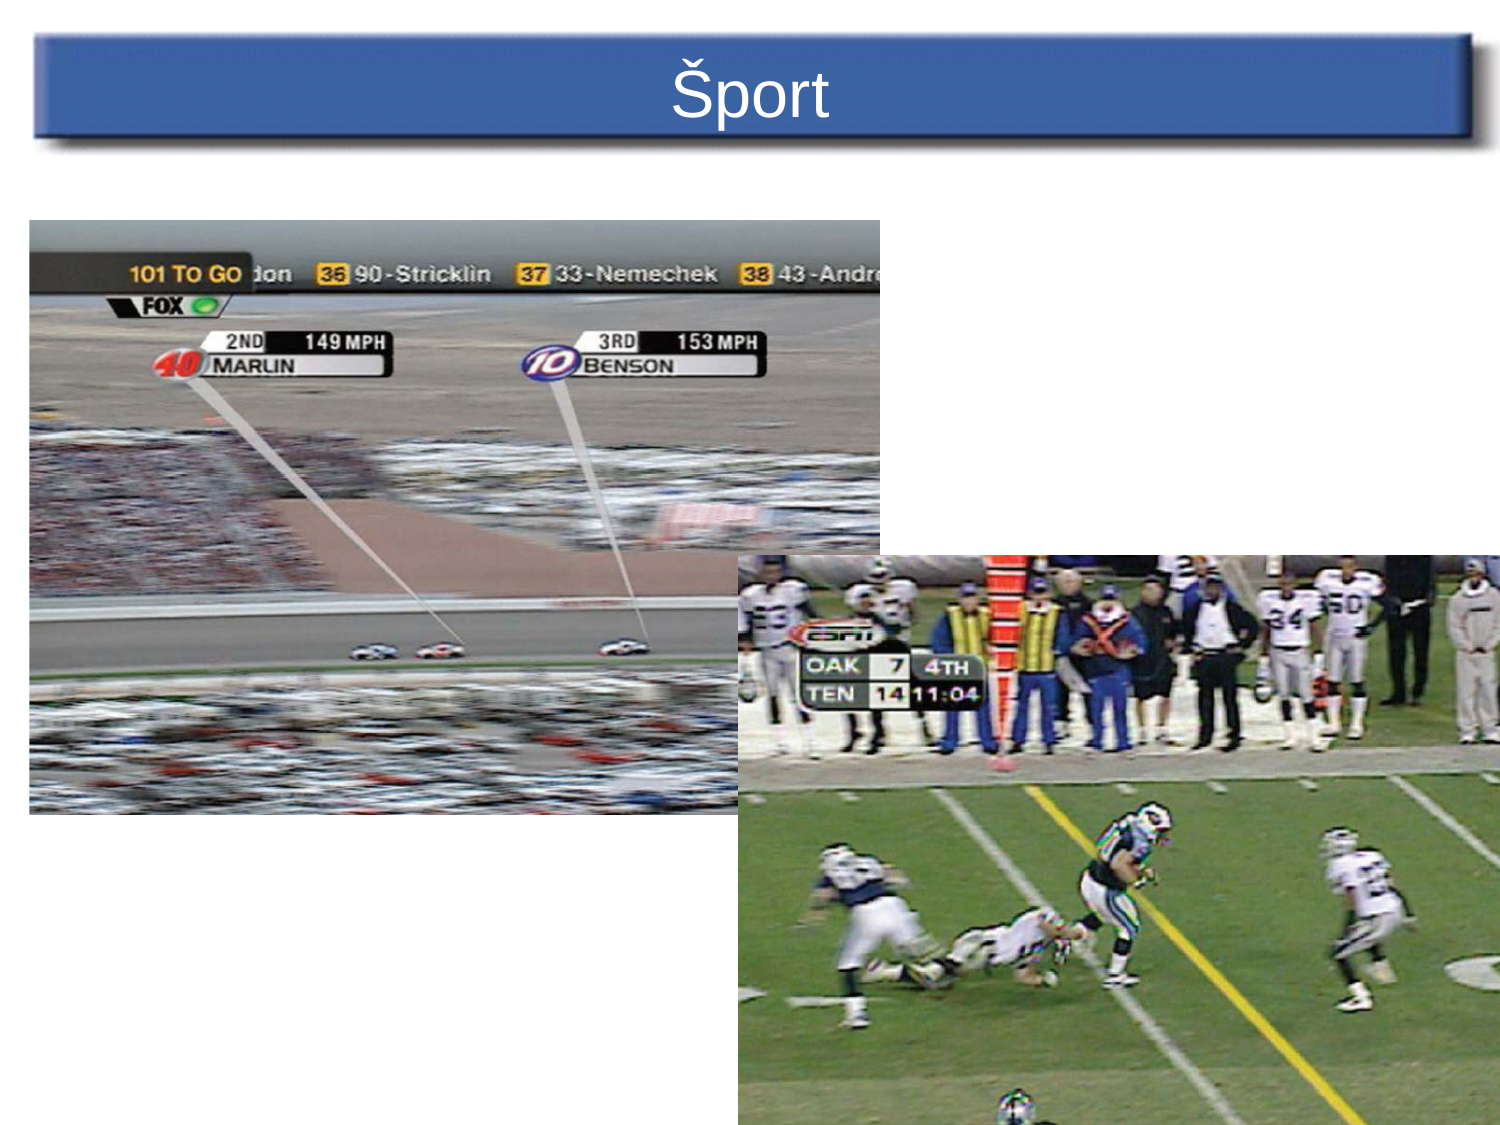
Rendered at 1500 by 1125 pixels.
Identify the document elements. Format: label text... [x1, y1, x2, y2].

picture [29, 220, 1500, 1125]
picture [32, 30, 1500, 158]
text_box Šport [655, 42, 845, 139]
